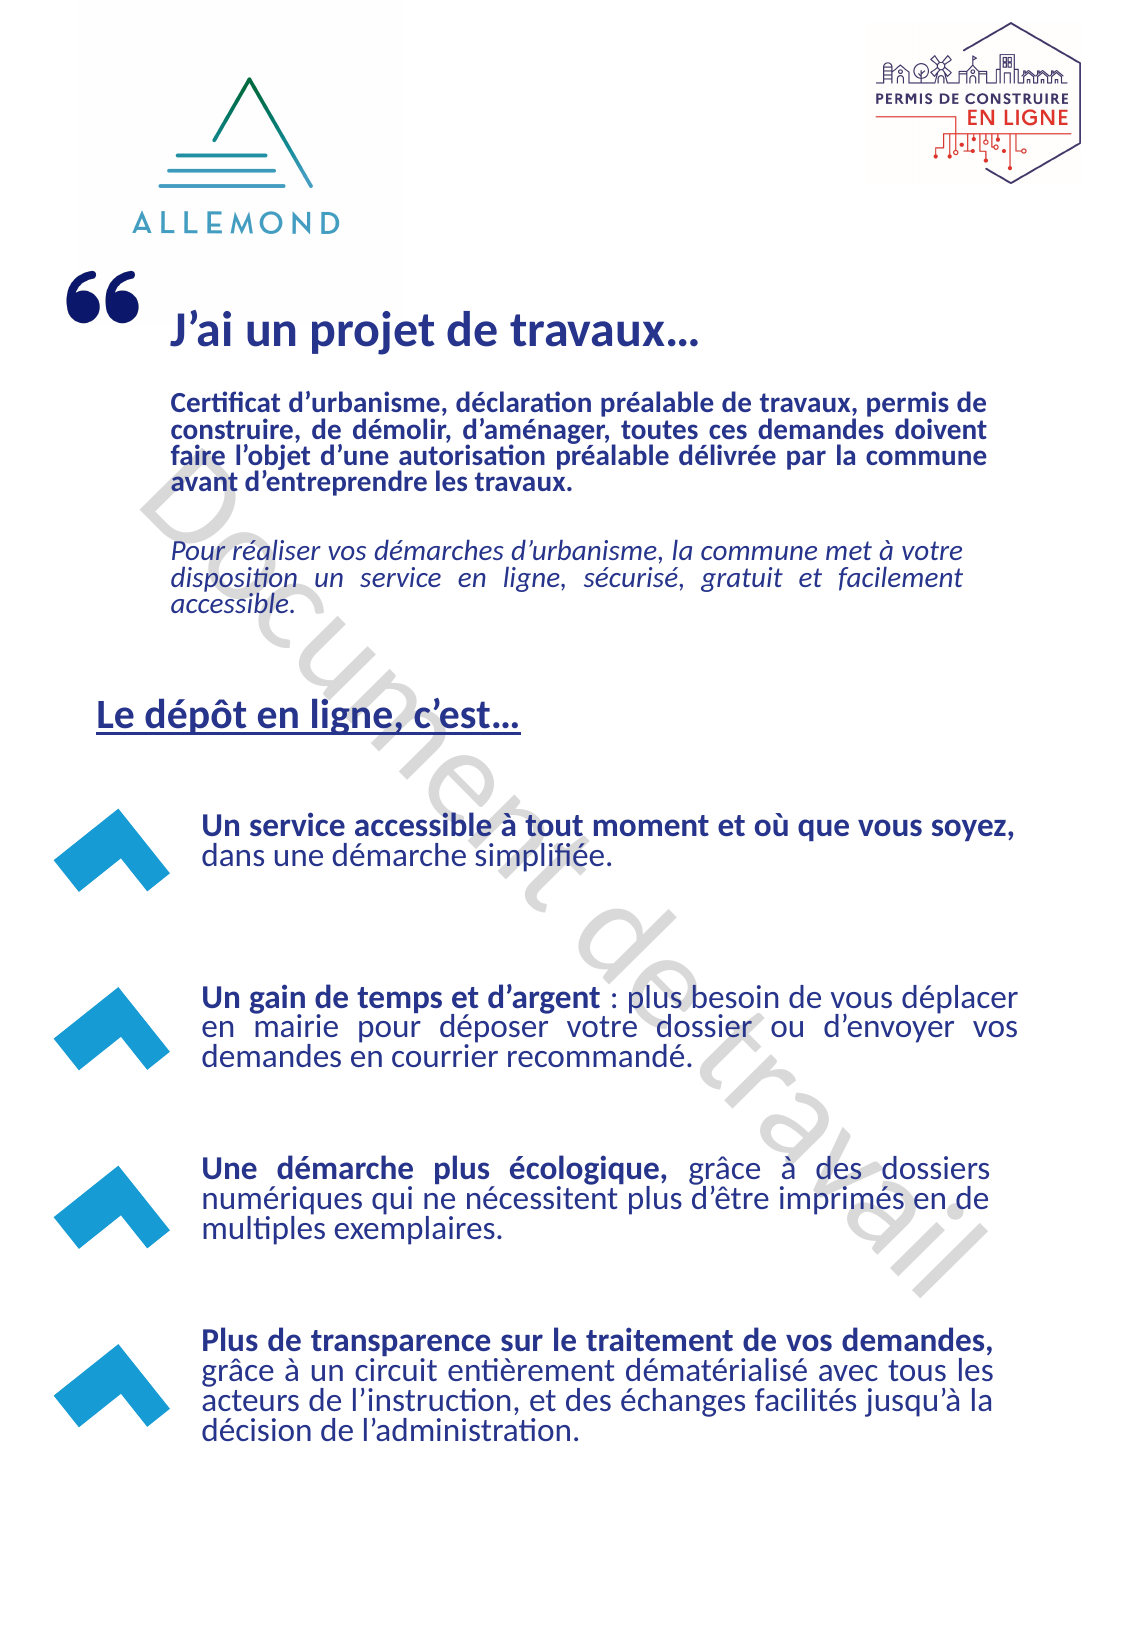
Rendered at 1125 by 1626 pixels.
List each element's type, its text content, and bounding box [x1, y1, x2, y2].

text_box [53, 987, 170, 1071]
text_box [53, 1344, 170, 1428]
text_box Plus de transparence sur le traitement de vos demandes, grâce à un circuit entièrement dématérialisé avec tous les acteurs de l’instruction, et des échanges facilités jusqu’à la décision de l’administration. [186, 1327, 1054, 1478]
text_box Certificat d’urbanisme, déclaration préalable de travaux, permis de construire, de démolir, d’aménager, toutes ces demandes doivent faire l’objet d’une autorisation préalable délivrée par la commune avant d’entreprendre les travaux. [155, 391, 1035, 539]
text_box J’ai un projet de travaux… [155, 258, 1035, 391]
text_box Une démarche plus écologique, grâce à des dossiers numériques qui ne nécessitent plus d’être imprimés en de multiples exemplaires. [186, 1156, 1054, 1306]
picture [66, 0, 403, 333]
text_box Pour réaliser vos démarches d’urbanisme, la commune met à votre disposition un service en ligne, sécurisé, gratuit et facilement accessible. [155, 539, 1035, 643]
text_box Un service accessible à tout moment et où que vous soyez, dans une démarche simplifiée. [186, 812, 1054, 962]
text_box [53, 1165, 170, 1249]
text_box Un gain de temps et d’argent : plus besoin de vous déplacer en mairie pour déposer votre dossier ou d’envoyer vos demandes en courrier recommandé. [186, 984, 1054, 1134]
text_box Le dépôt en ligne, c’est… [71, 643, 1054, 793]
text_box [53, 808, 170, 892]
